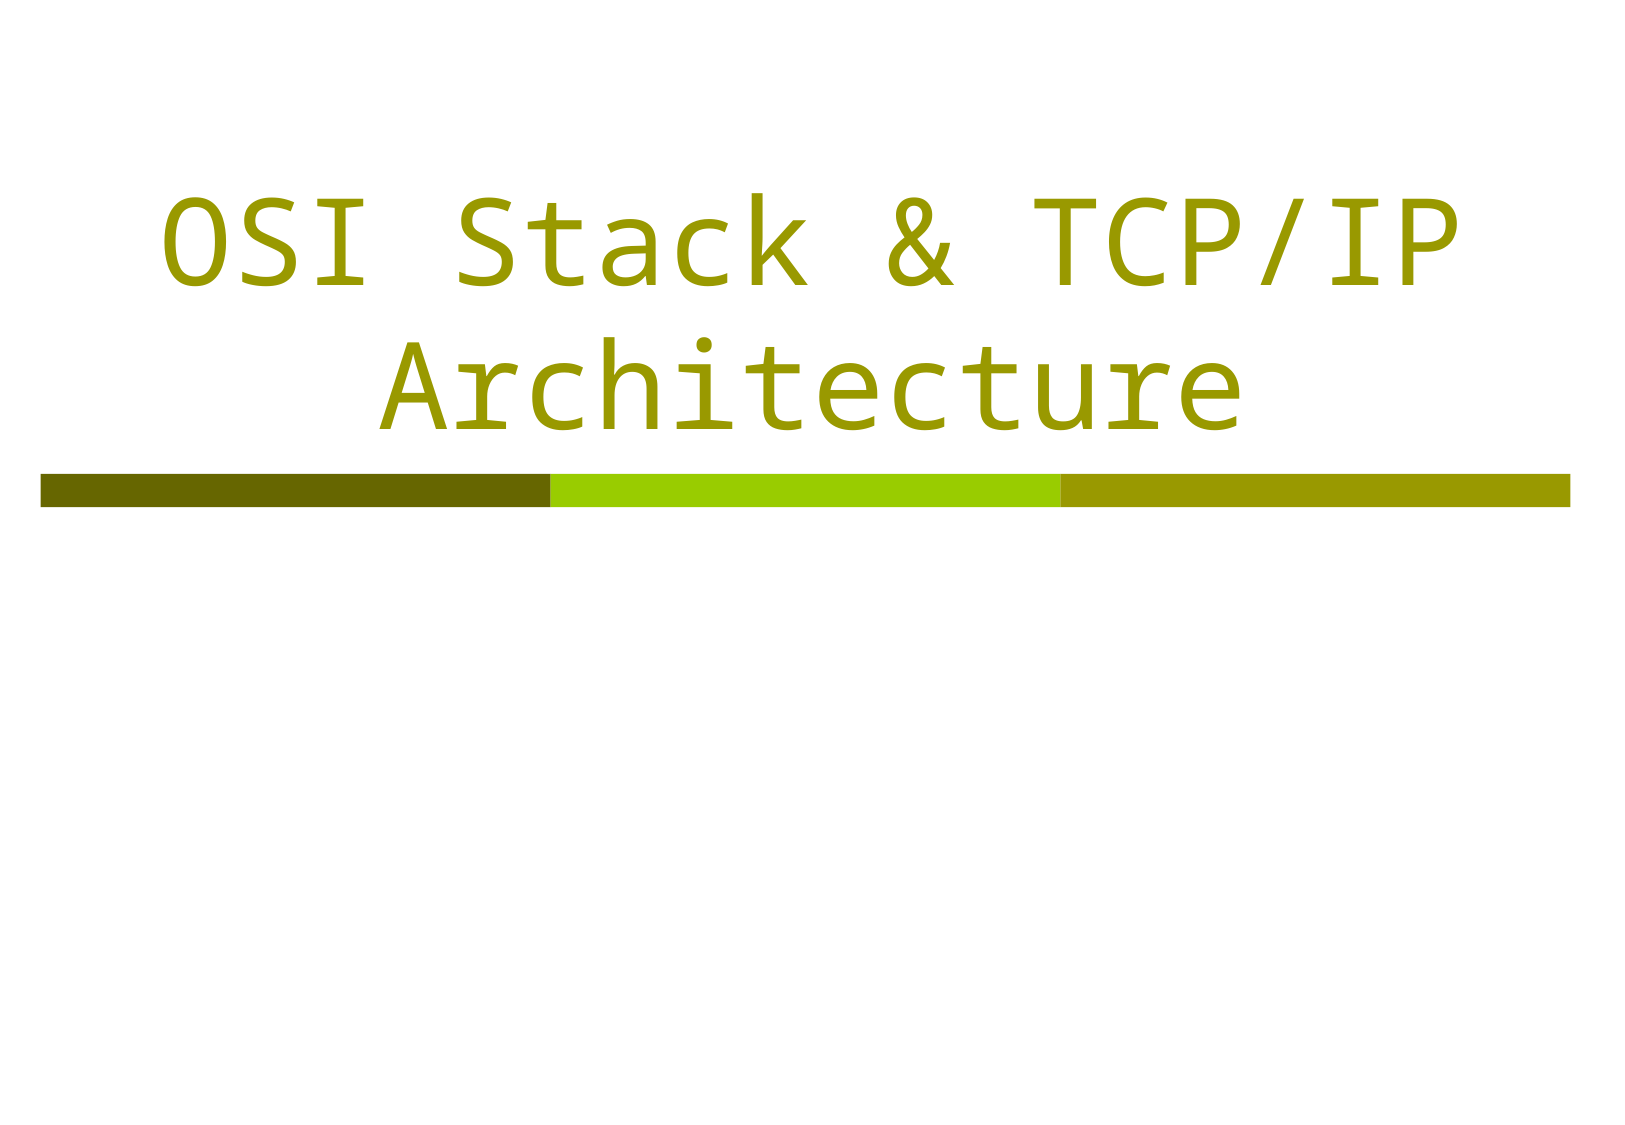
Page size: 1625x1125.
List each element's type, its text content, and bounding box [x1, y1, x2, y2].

text_box OSI Stack & TCP/IP Architecture [121, 112, 1503, 462]
